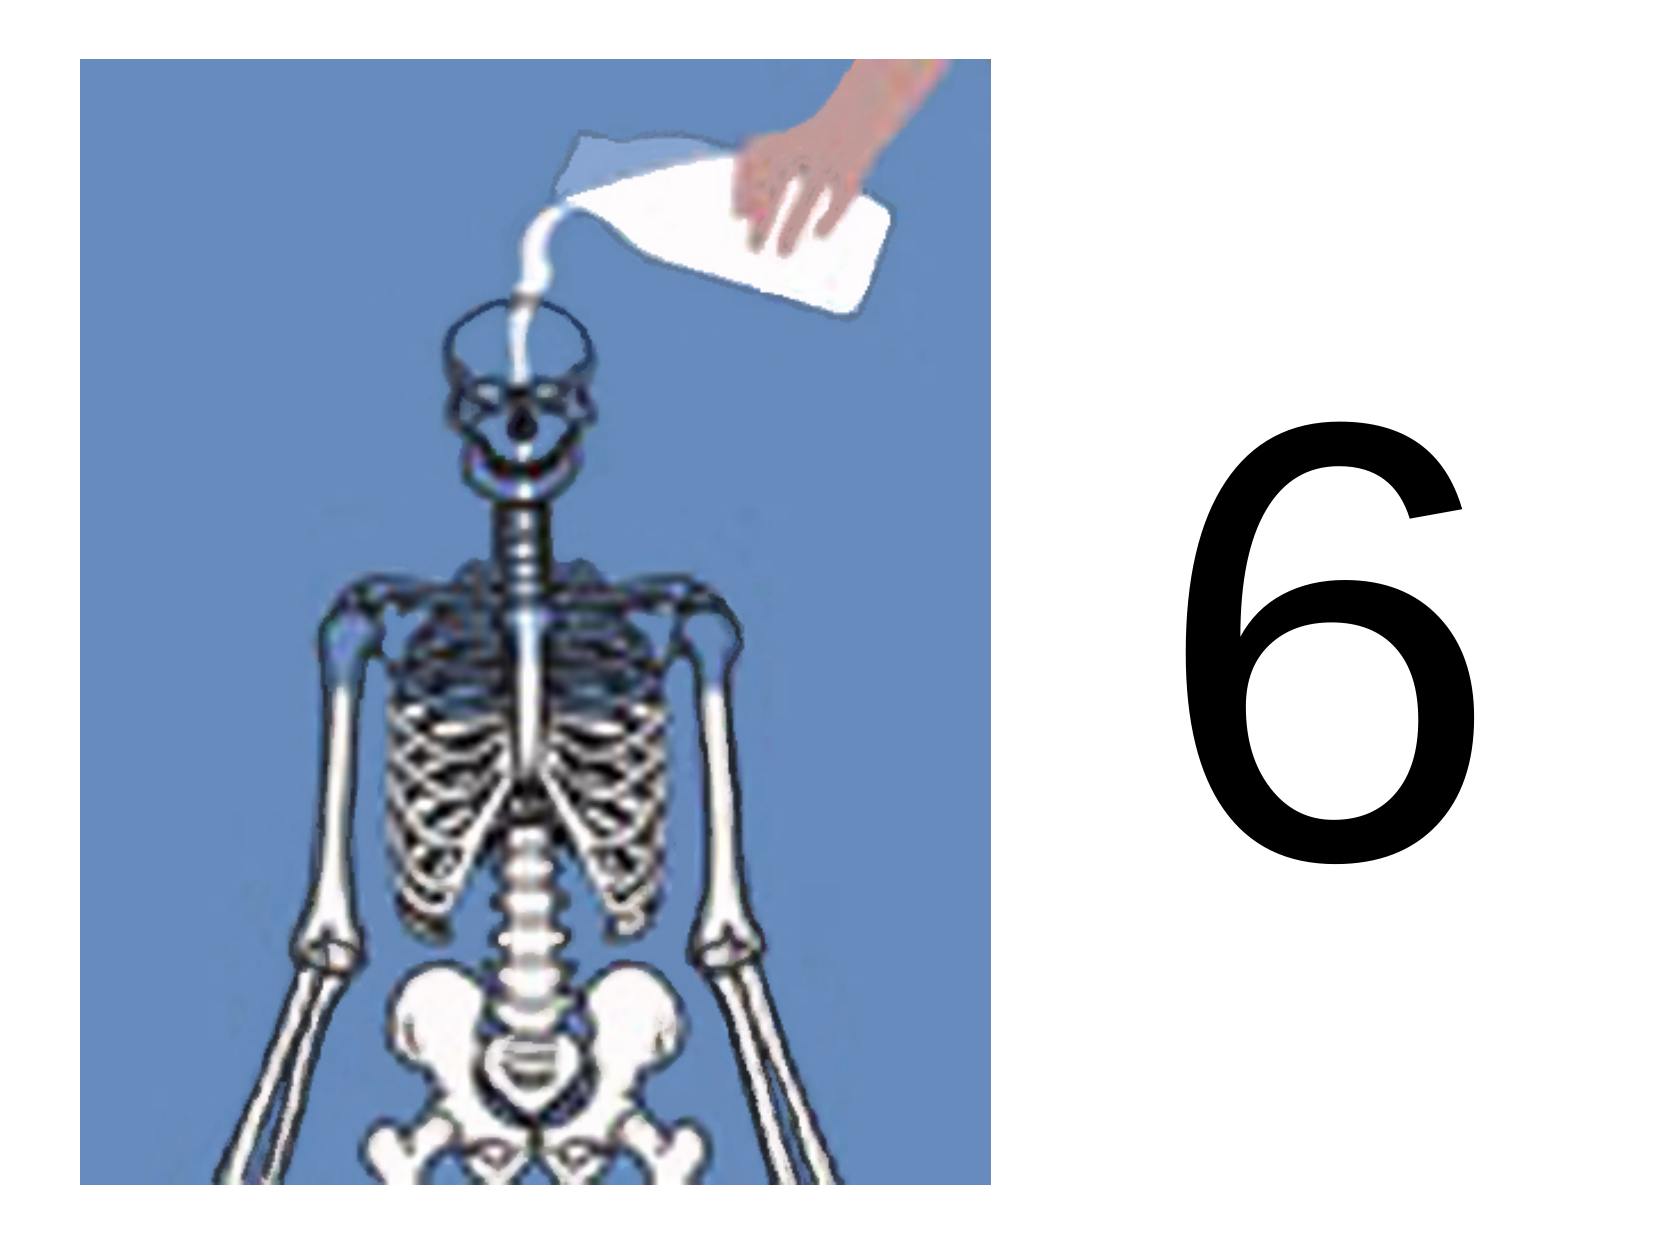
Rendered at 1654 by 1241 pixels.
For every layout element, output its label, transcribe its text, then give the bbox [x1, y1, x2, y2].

picture [80, 59, 991, 1186]
text_box 6 [1140, 285, 1576, 999]
